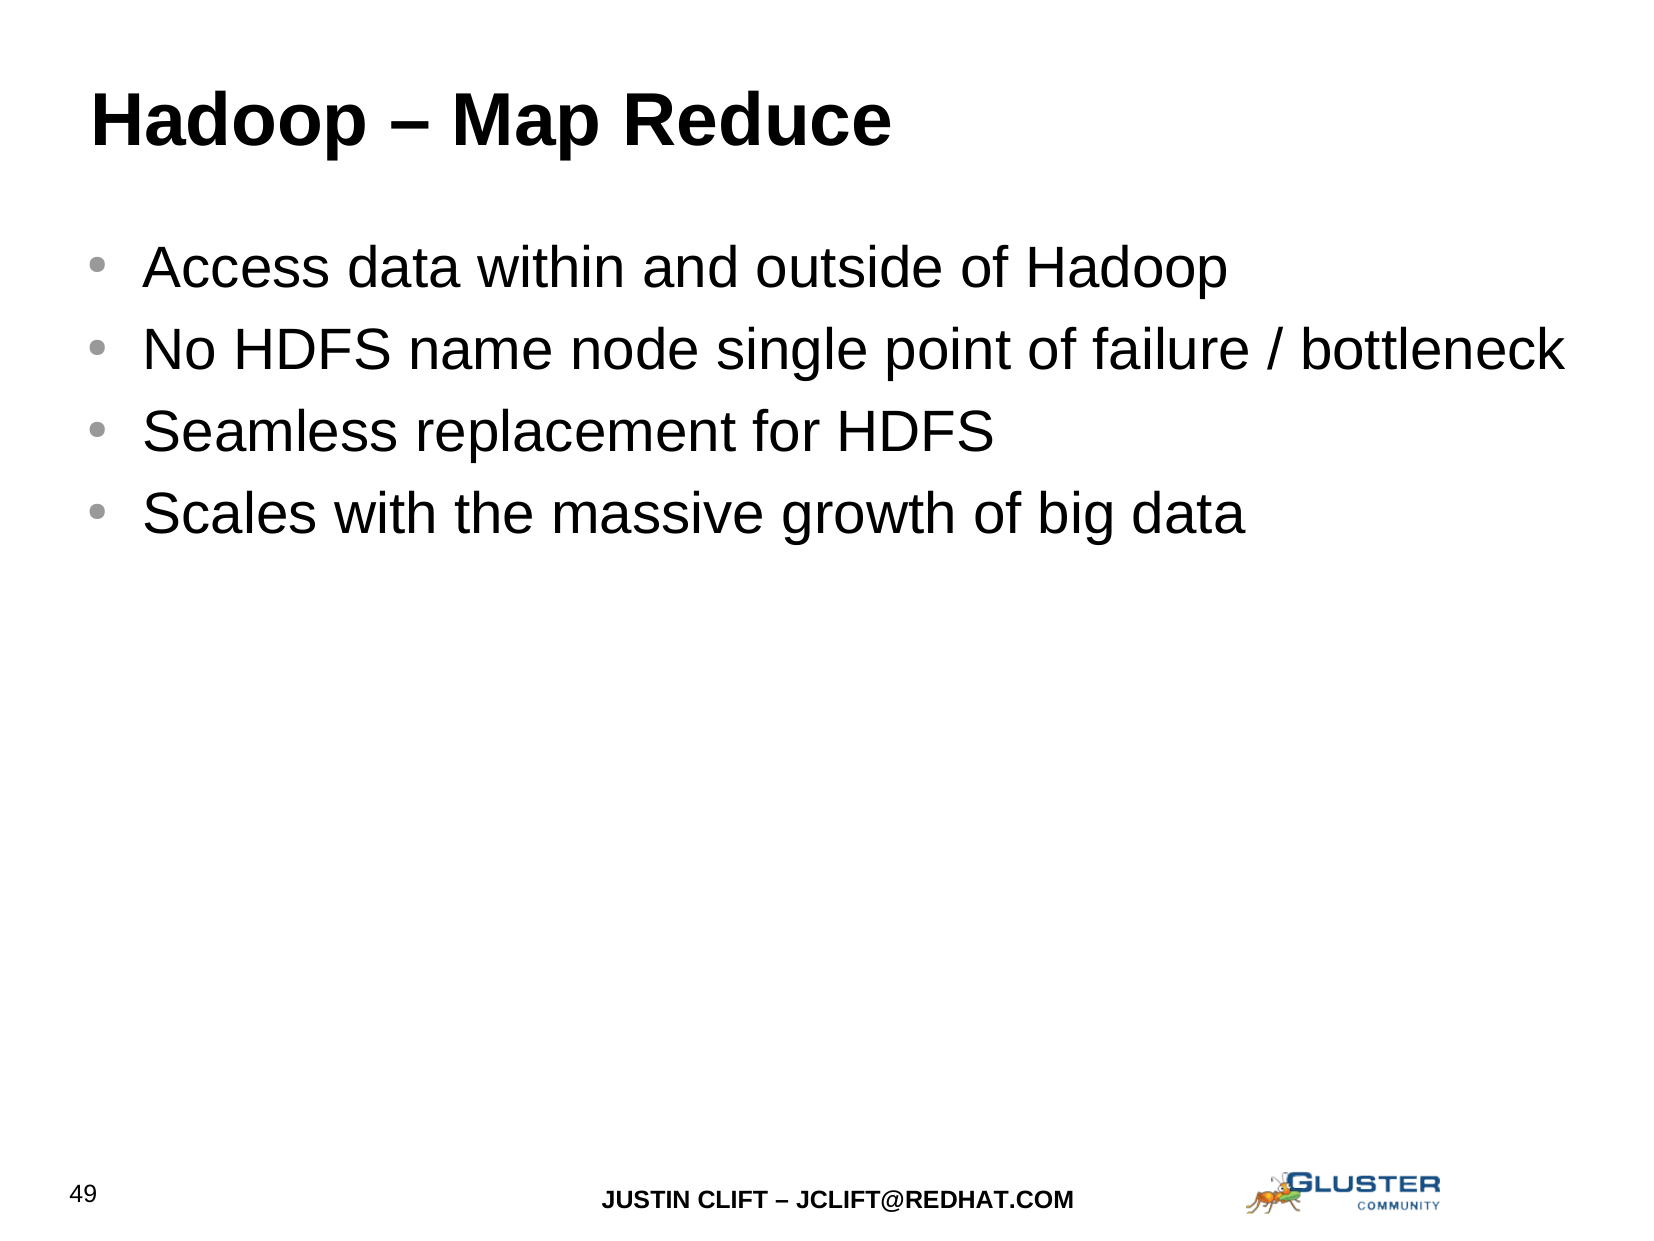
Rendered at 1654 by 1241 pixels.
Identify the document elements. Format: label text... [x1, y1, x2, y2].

picture [1246, 1170, 1440, 1215]
title Hadoop – Map Reduce [90, 15, 1579, 223]
list Access data within and outside of Hadoop No HDFS name node single point of failure / bottleneck Seamless replacement for HDFS Scales with the massive growth of big data [86, 232, 1576, 1111]
